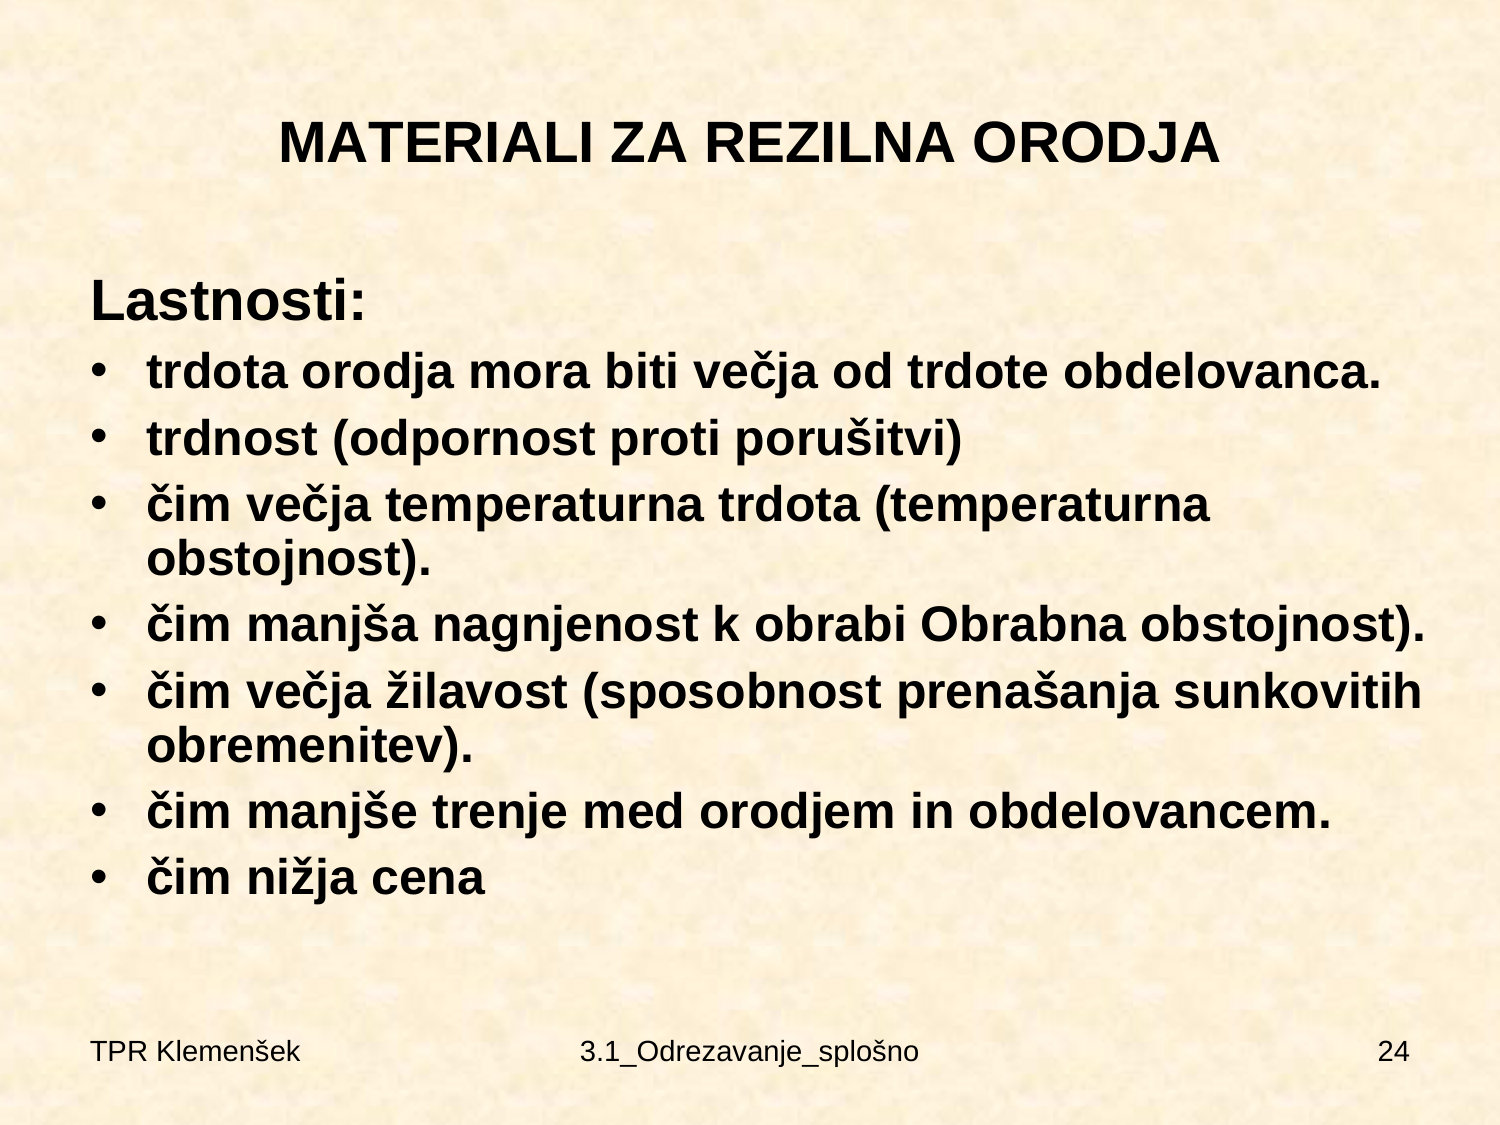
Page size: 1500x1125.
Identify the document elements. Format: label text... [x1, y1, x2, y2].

list Lastnosti: trdota orodja mora biti večja od trdote obdelovanca. trdnost (odpornost proti porušitvi) čim večja temperaturna trdota (temperaturna obstojnost). čim manjša nagnjenost k obrabi Obrabna obstojnost). čim večja žilavost (sposobnost prenašanja sunkovitih obremenitev). čim manjše trenje med orodjem in obdelovancem. čim nižja cena [75, 262, 1471, 1006]
title MATERIALI ZA REZILNA ORODJA [75, 45, 1426, 233]
text_box <number> [1074, 1024, 1426, 1103]
text_box TPR Klemenšek [74, 1024, 426, 1103]
picture [0, 0, 1500, 1125]
text_box 3.1_Odrezavanje_splošno [512, 1024, 988, 1103]
